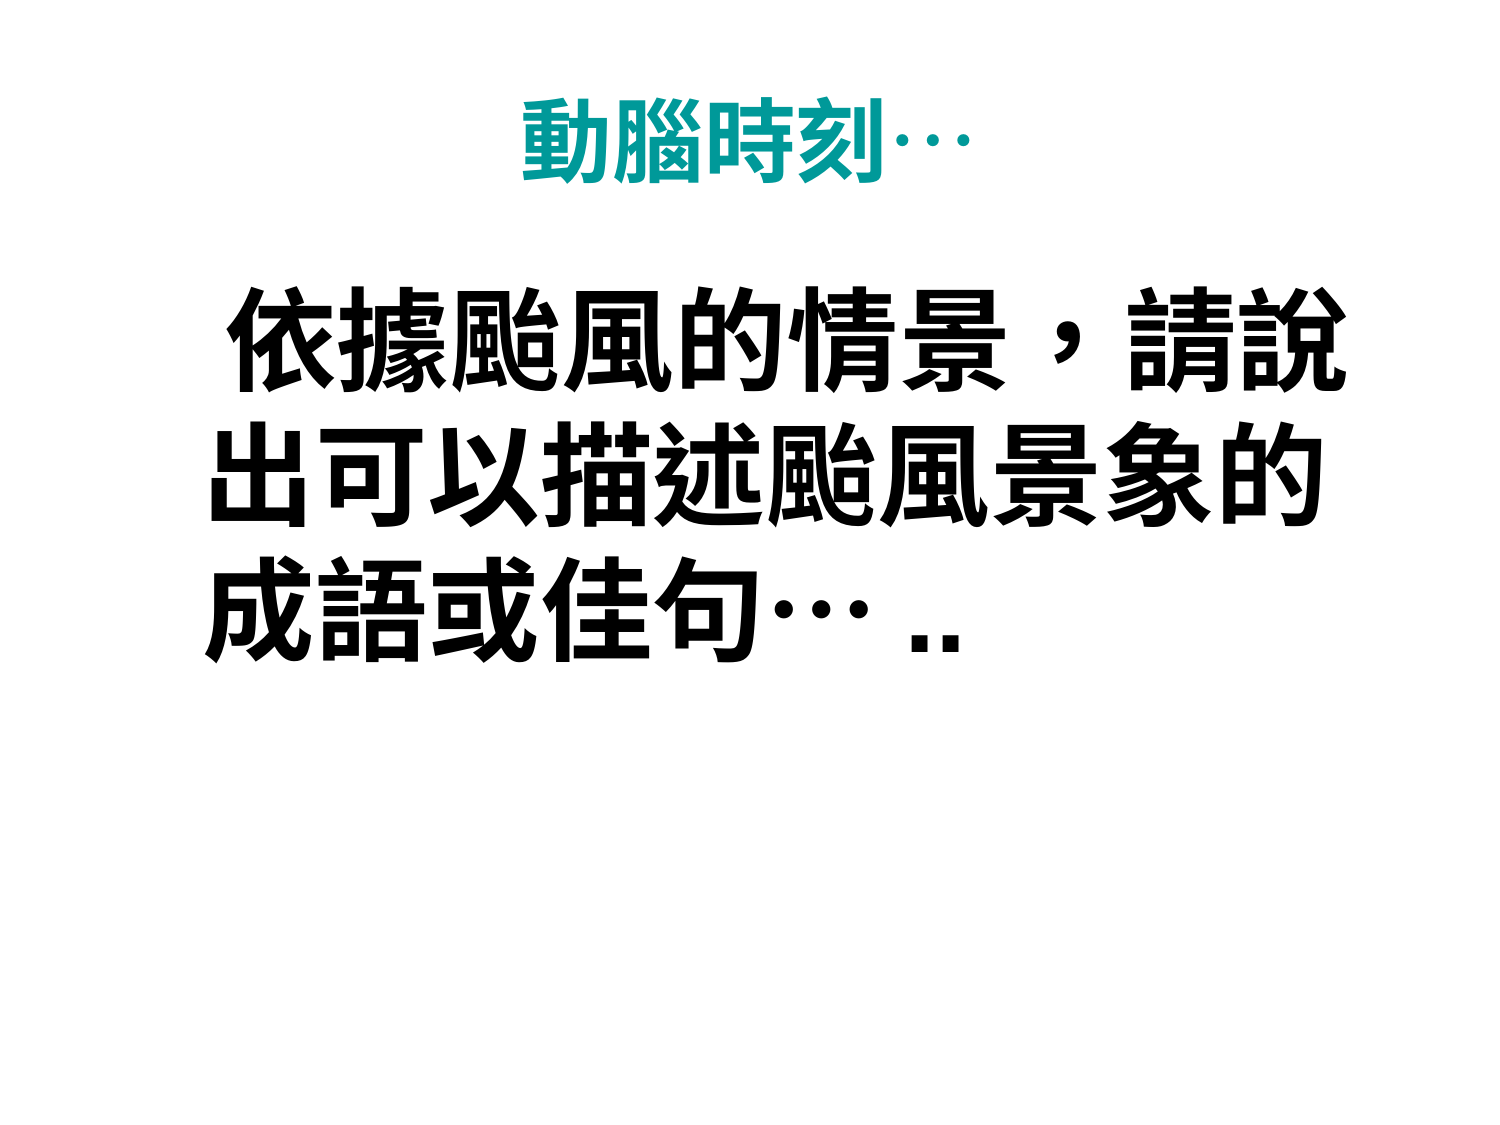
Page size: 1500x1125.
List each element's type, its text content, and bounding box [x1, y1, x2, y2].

title 動腦時刻… [75, 45, 1426, 233]
list 依據颱風的情景，請說出可以描述颱風景象的成語或佳句….. [75, 262, 1426, 1005]
